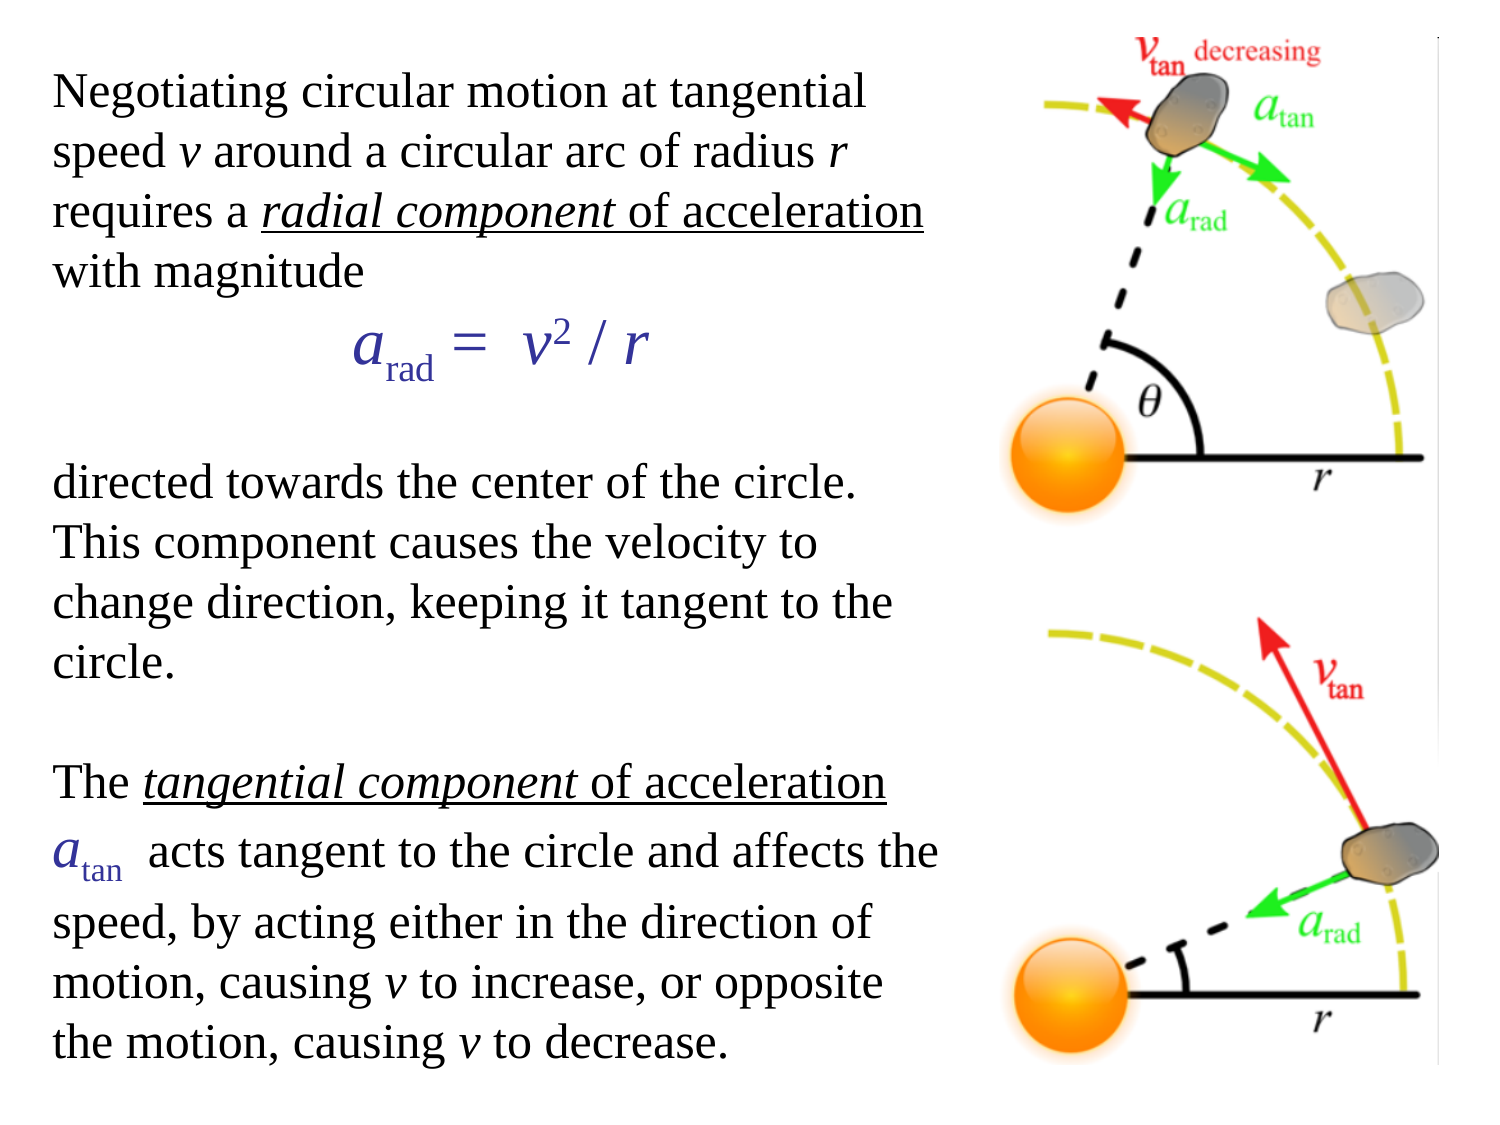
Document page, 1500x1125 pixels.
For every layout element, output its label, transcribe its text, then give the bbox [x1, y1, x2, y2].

picture [999, 37, 1439, 1065]
text_box Negotiating circular motion at tangential speed v around a circular arc of radius r requires a radial component of acceleration with magnitude arad = v2 / r directed towards the center of the circle. This component causes the velocity to change direction, keeping it tangent to the circle. The tangential component of acceleration atan acts tangent to the circle and affects the speed, by acting either in the direction of motion, causing v to increase, or opposite the motion, causing v to decrease. [37, 49, 963, 1077]
